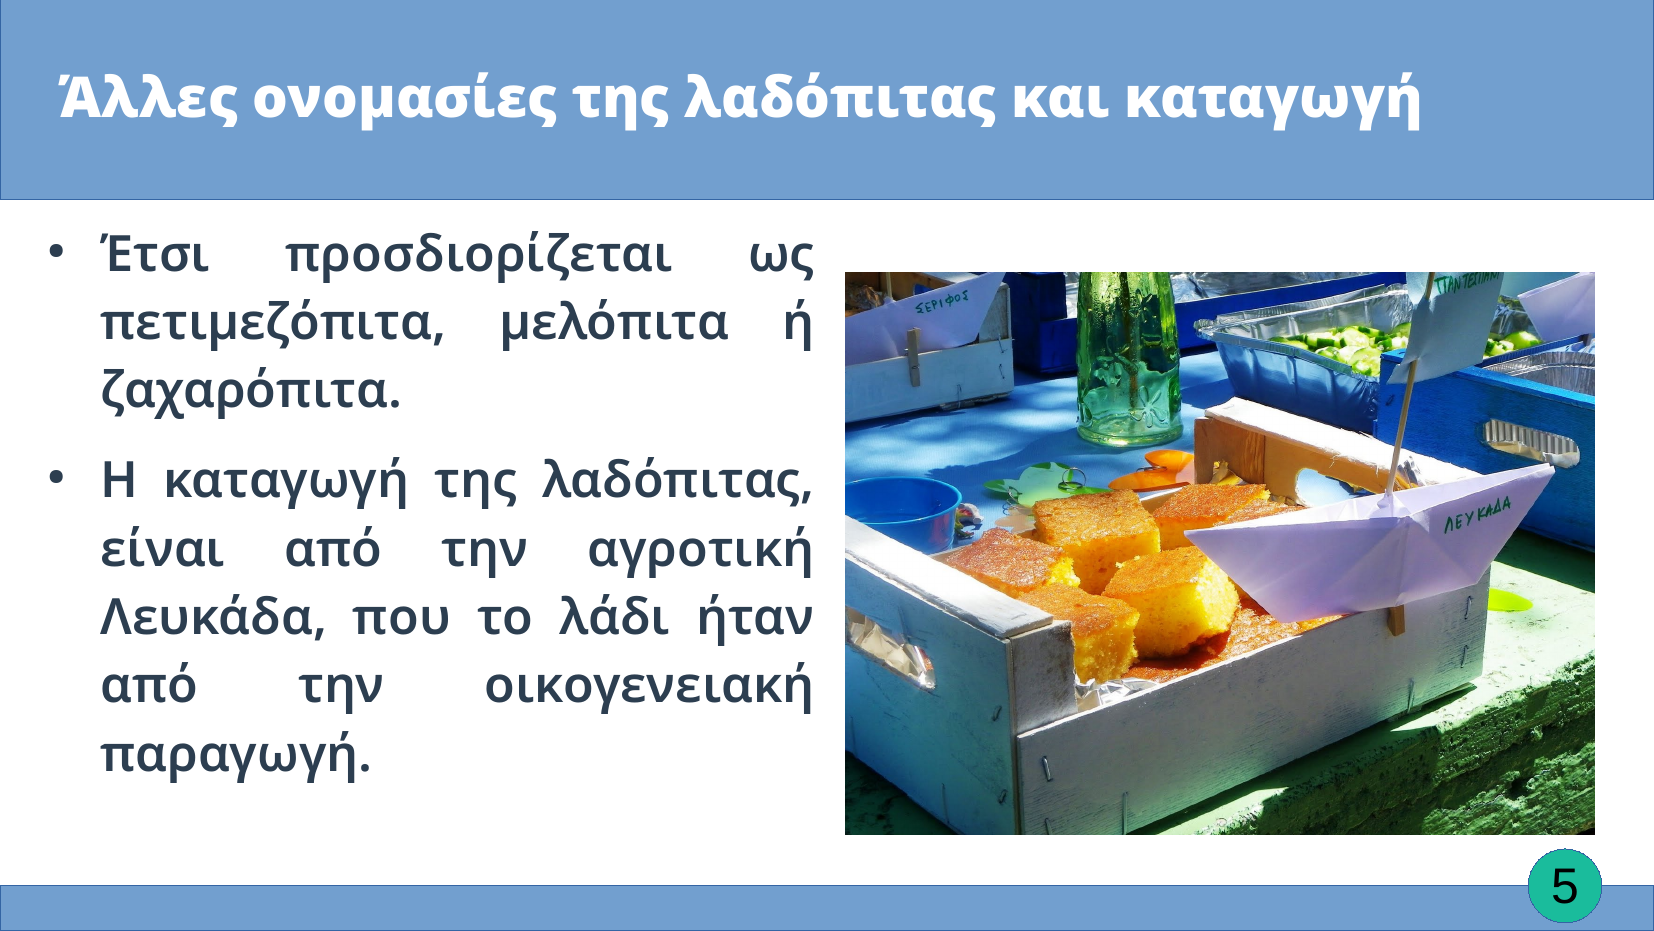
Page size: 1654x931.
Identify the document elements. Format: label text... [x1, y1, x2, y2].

picture [845, 272, 1595, 835]
list Έτσι προσδιορίζεται ως πετιμεζόπιτα, μελόπιτα ή ζαχαρόπιτα. Η καταγωγή της λαδόπιτας, είναι από την αγροτική Λευκάδα, που το λάδι ήταν από την οικογενειακή παραγωγή. [29, 217, 815, 798]
title Άλλες ονομασίες της λαδόπιτας και καταγωγή [59, 37, 1595, 155]
